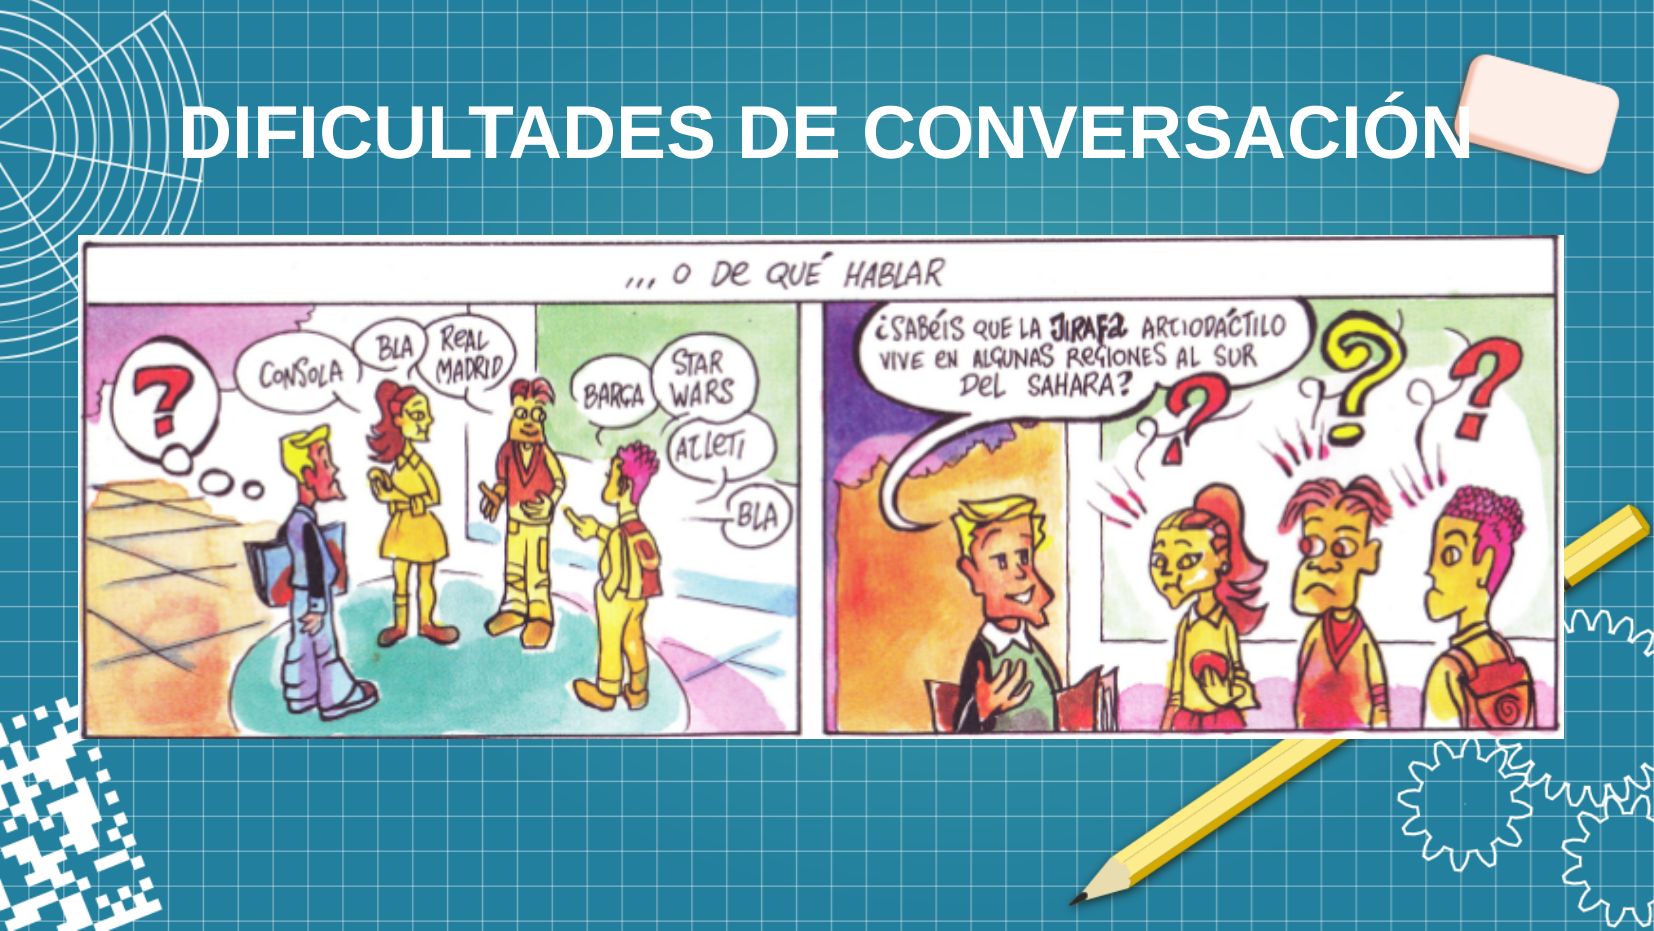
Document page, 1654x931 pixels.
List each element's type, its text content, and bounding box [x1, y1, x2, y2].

title DIFICULTADES DE CONVERSACIÓN [29, 29, 1625, 237]
picture [0, 0, 1654, 931]
